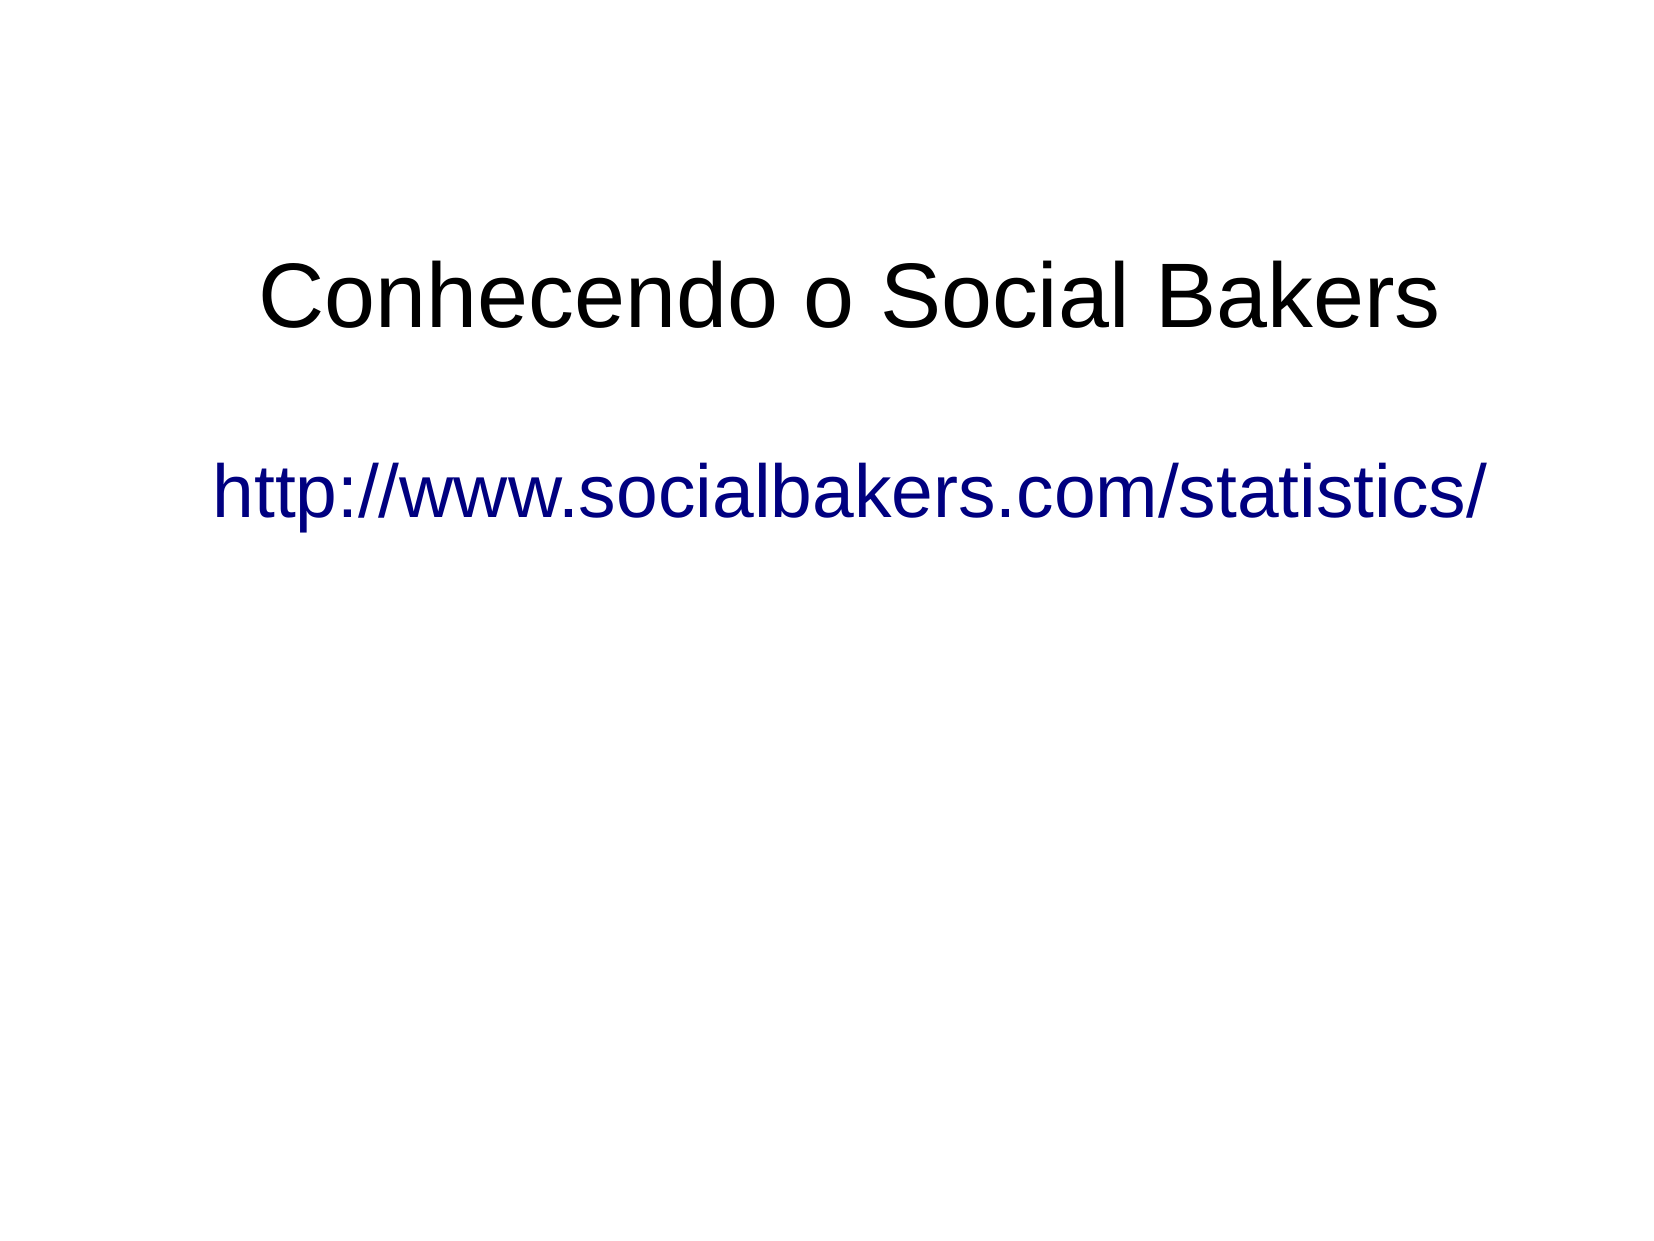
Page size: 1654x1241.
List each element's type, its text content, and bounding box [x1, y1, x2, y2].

title Conhecendo o Social Bakers http://www.socialbakers.com/statistics/ [106, 243, 1595, 637]
